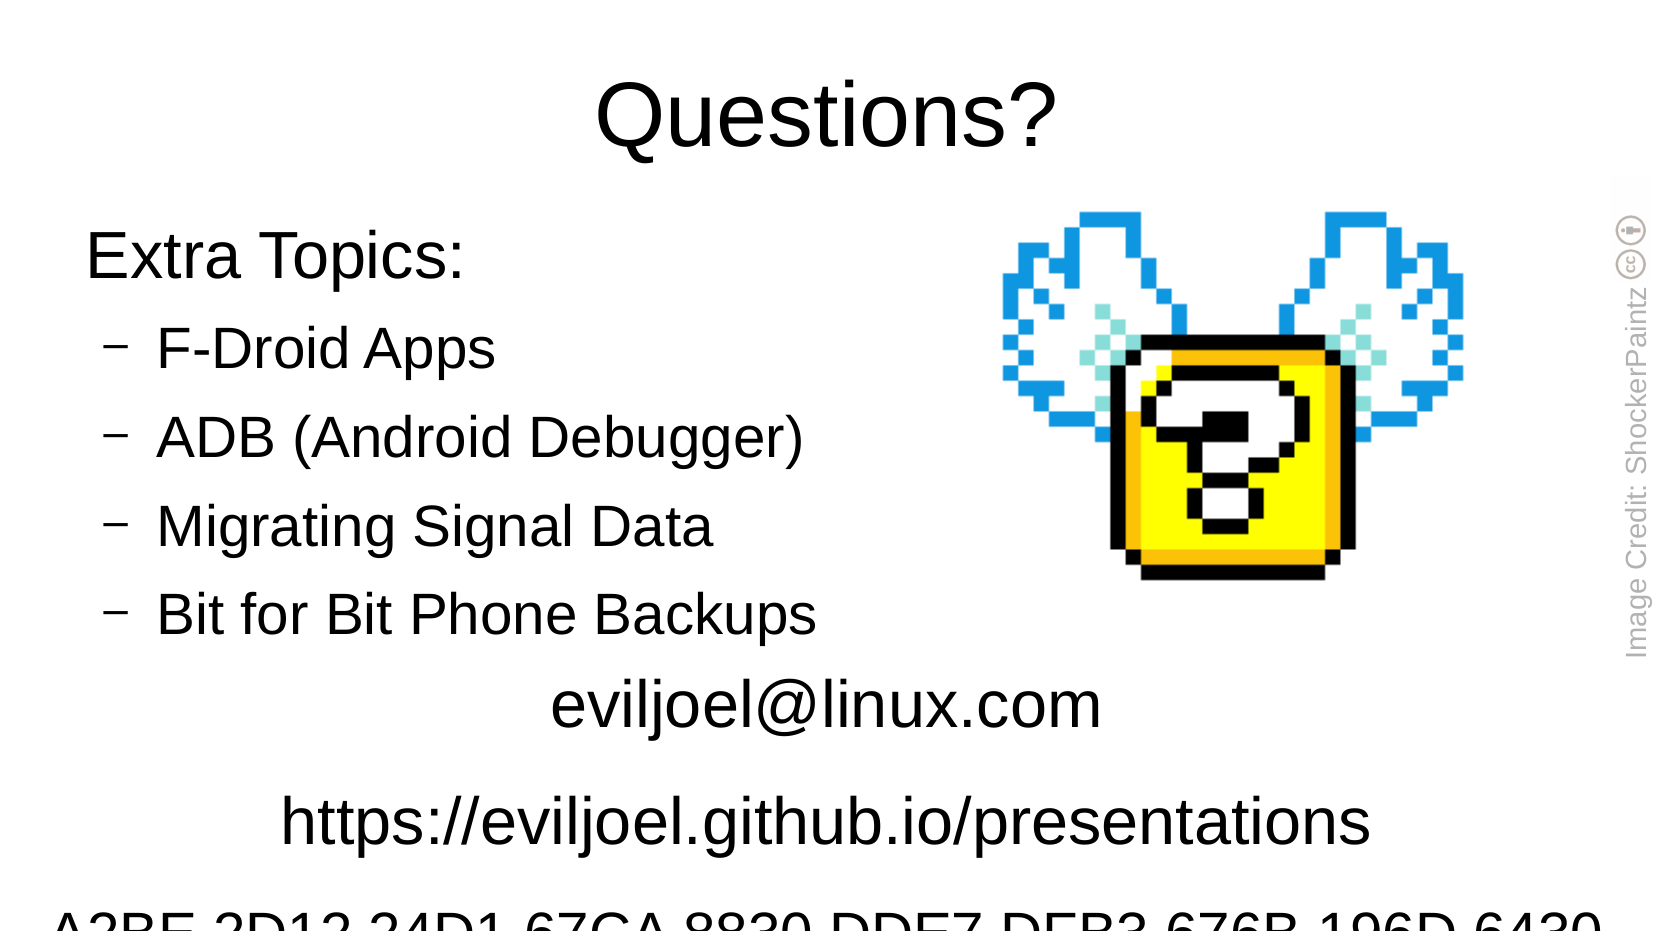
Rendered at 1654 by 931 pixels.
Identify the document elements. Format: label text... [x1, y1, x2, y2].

text_box Image Credit: ShockerPaintz [1612, 174, 1654, 675]
list Extra Topics: F-Droid Apps ADB (Android Debugger) Migrating Signal Data Bit for Bit Phone Backups [15, 217, 1571, 585]
picture [850, 0, 1651, 585]
text_box eviljoel@linux.com https://eviljoel.github.io/presentations A2BE 2D12 24D1 67CA 8830 DDE7 DFB3 676B 196D 6430 [0, 585, 1654, 931]
title Questions? [82, 37, 1571, 193]
